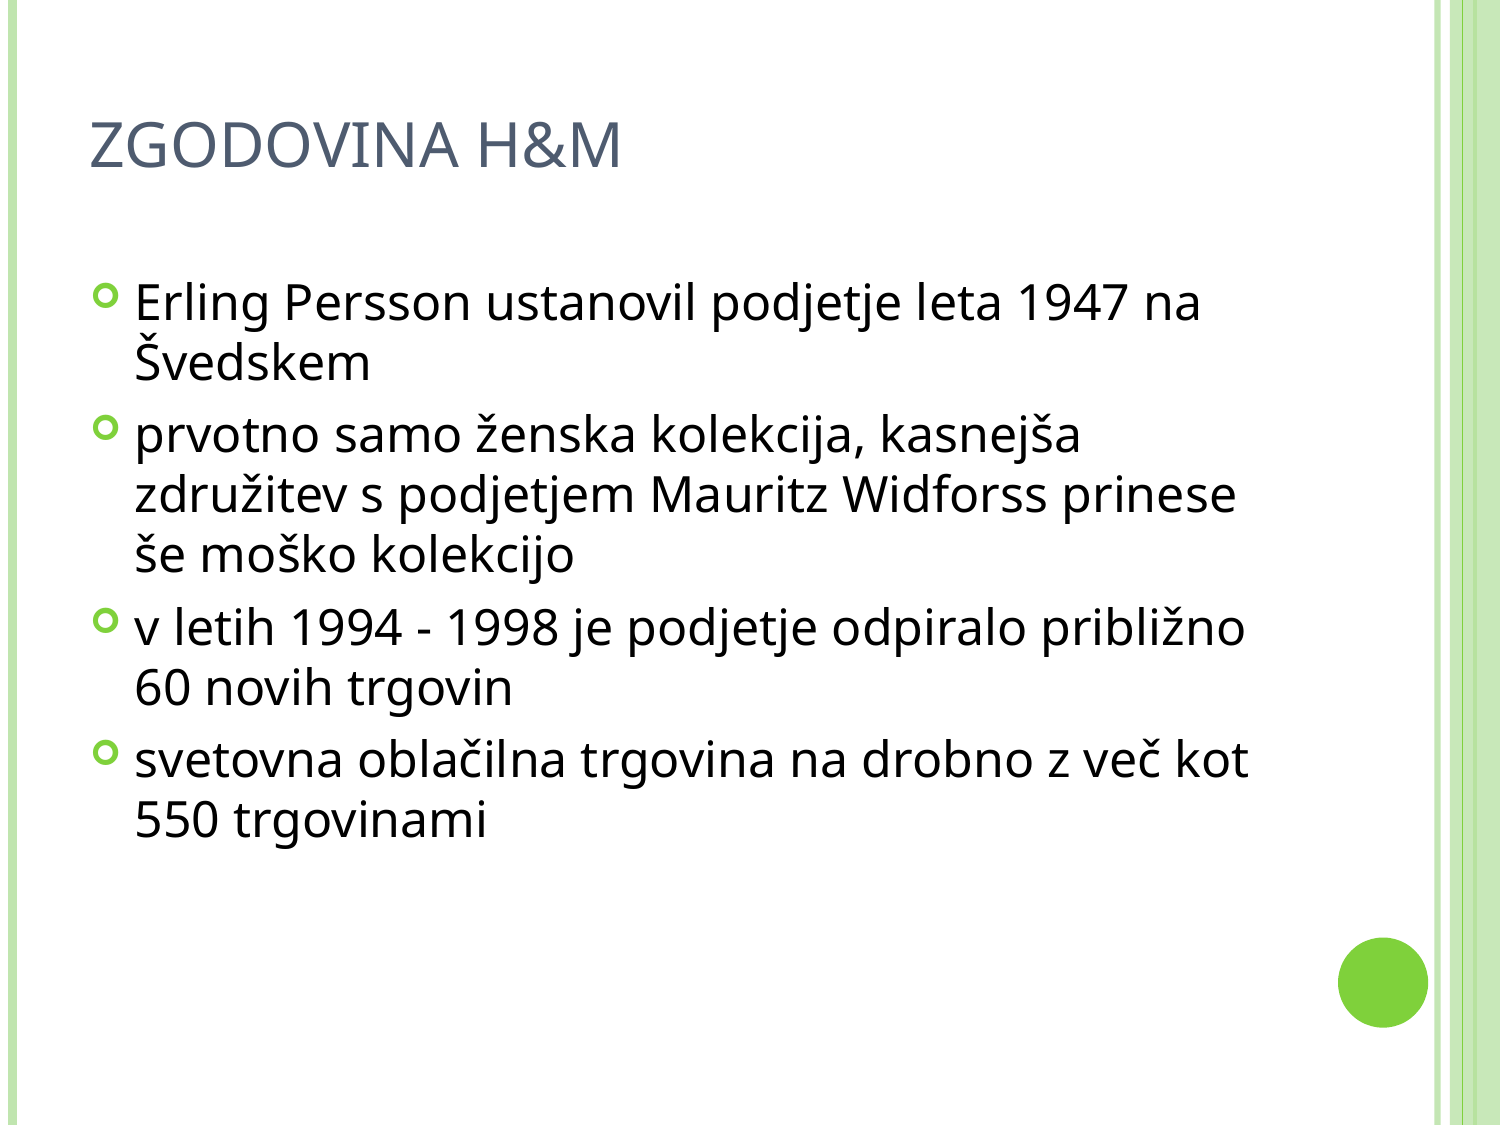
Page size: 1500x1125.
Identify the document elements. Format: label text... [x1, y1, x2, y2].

title ZGODOVINA H&M [74, 44, 1300, 233]
list Erling Persson ustanovil podjetje leta 1947 na Švedskem prvotno samo ženska kolekcija, kasnejša združitev s podjetjem Mauritz Widforss prinese še moško kolekcijo v letih 1994 - 1998 je podjetje odpiralo približno 60 novih trgovin svetovna oblačilna trgovina na drobno z več kot 550 trgovinami [74, 262, 1300, 1073]
